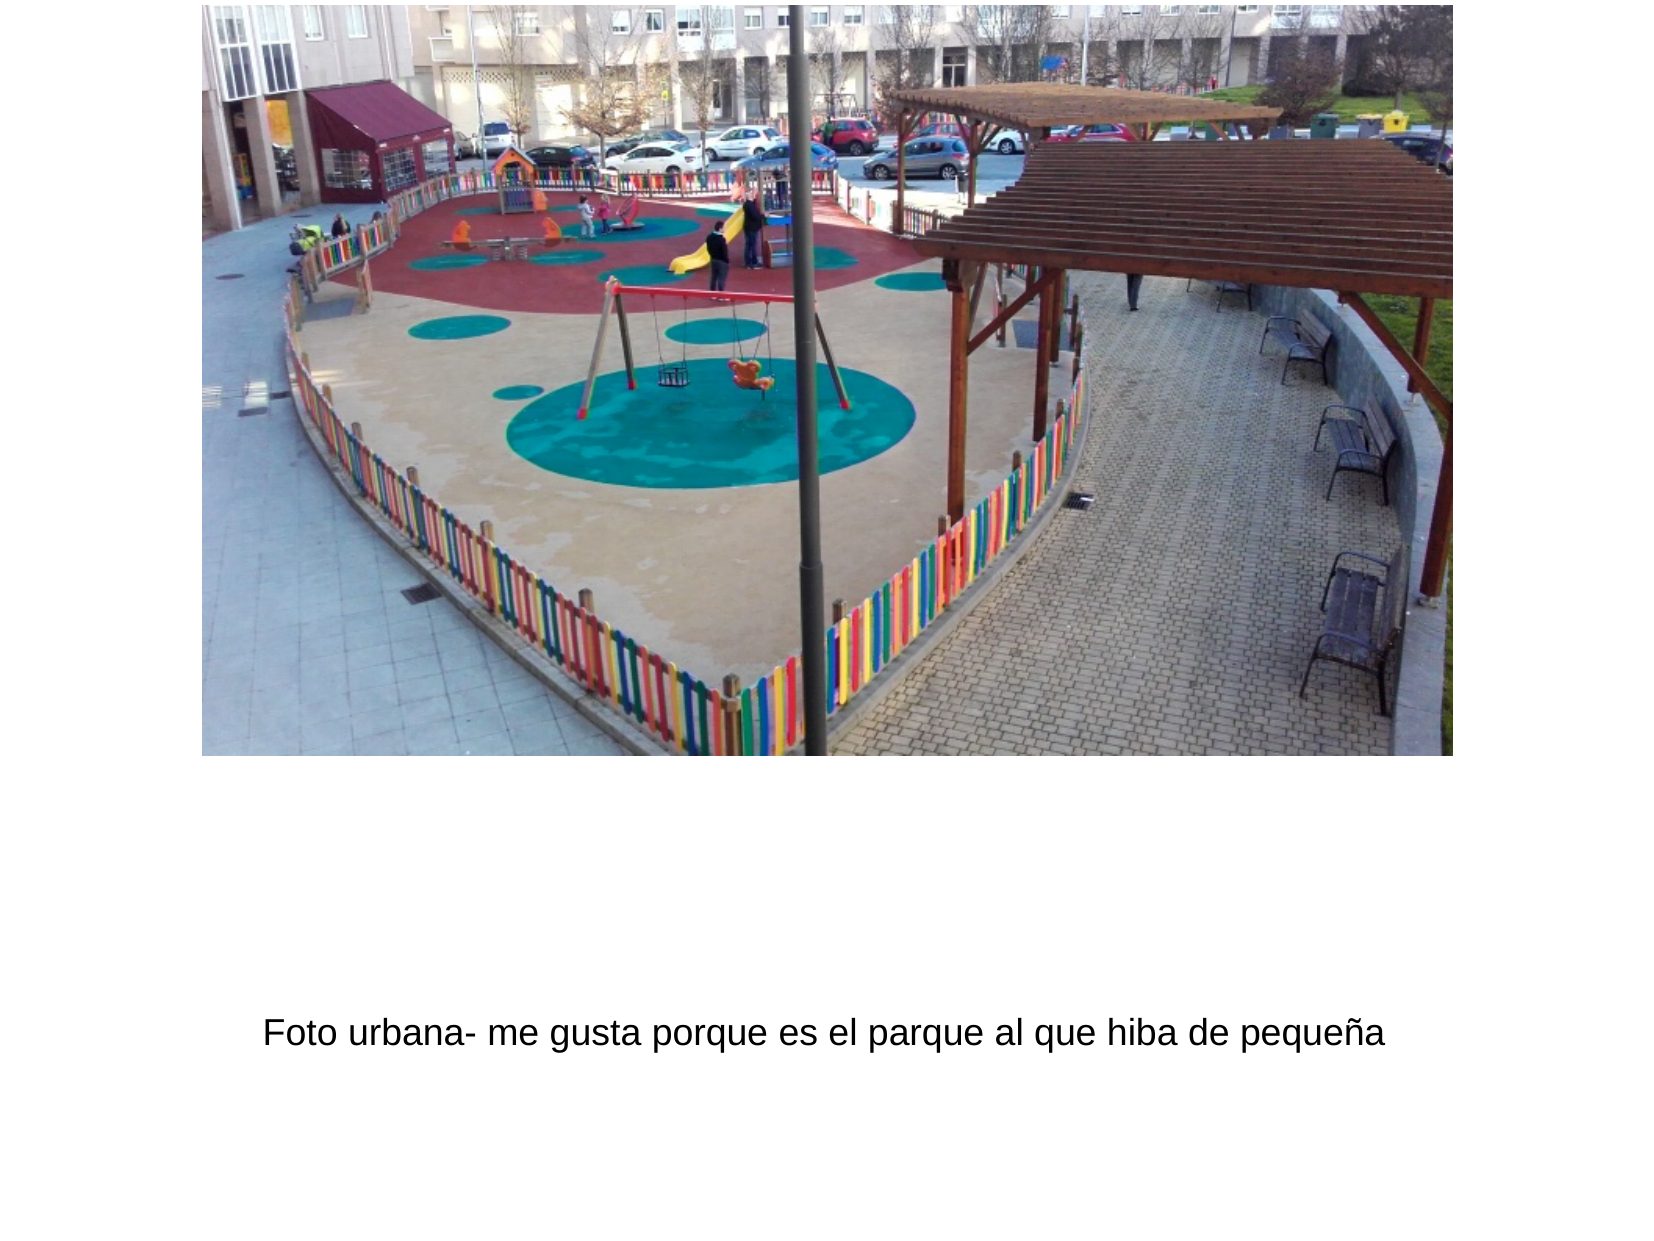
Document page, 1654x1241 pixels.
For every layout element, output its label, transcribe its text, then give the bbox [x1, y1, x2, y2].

text_box Foto urbana- me gusta porque es el parque al que hiba de pequeña [248, 1003, 1430, 1061]
picture [202, 5, 1453, 756]
